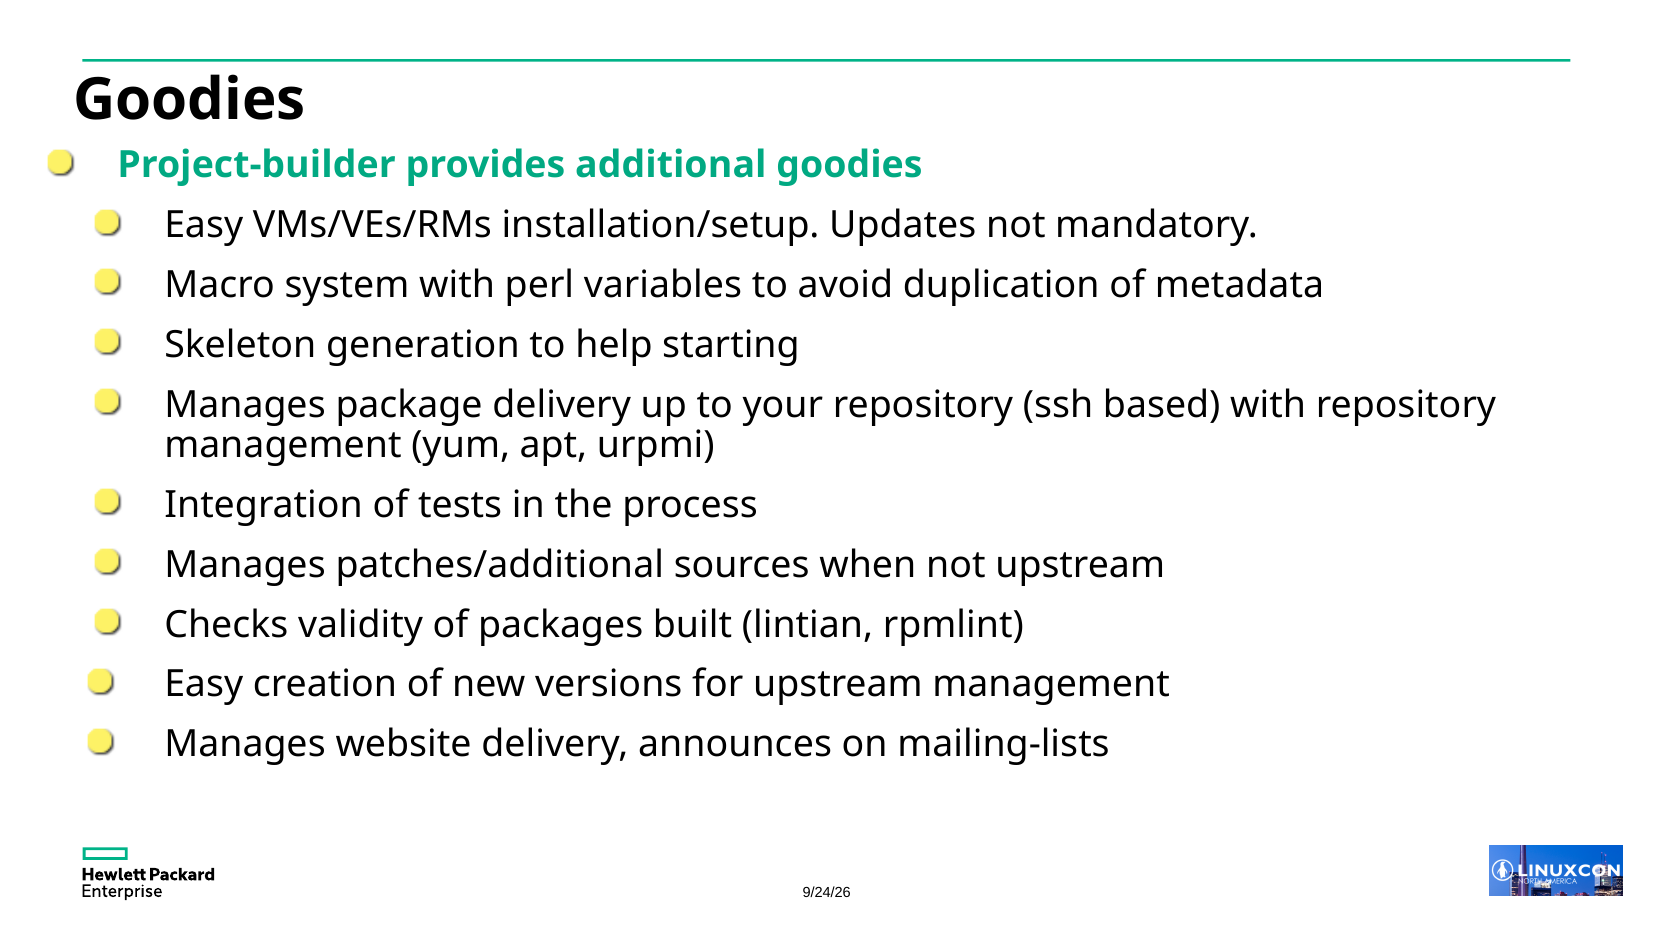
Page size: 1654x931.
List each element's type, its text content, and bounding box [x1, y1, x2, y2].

list Project-builder provides additional goodies Easy VMs/VEs/RMs installation/setup. Updates not mandatory. Macro system with perl variables to avoid duplication of metadata Skeleton generation to help starting Manages package delivery up to your repository (ssh based) with repository management (yum, apt, urpmi) Integration of tests in the process Manages patches/additional sources when not upstream Checks validity of packages built (lintian, rpmlint) Easy creation of new versions for upstream management Manages website delivery, announces on mailing-lists [34, 145, 1642, 884]
title Goodies [73, 39, 988, 161]
picture [1489, 884, 1623, 896]
